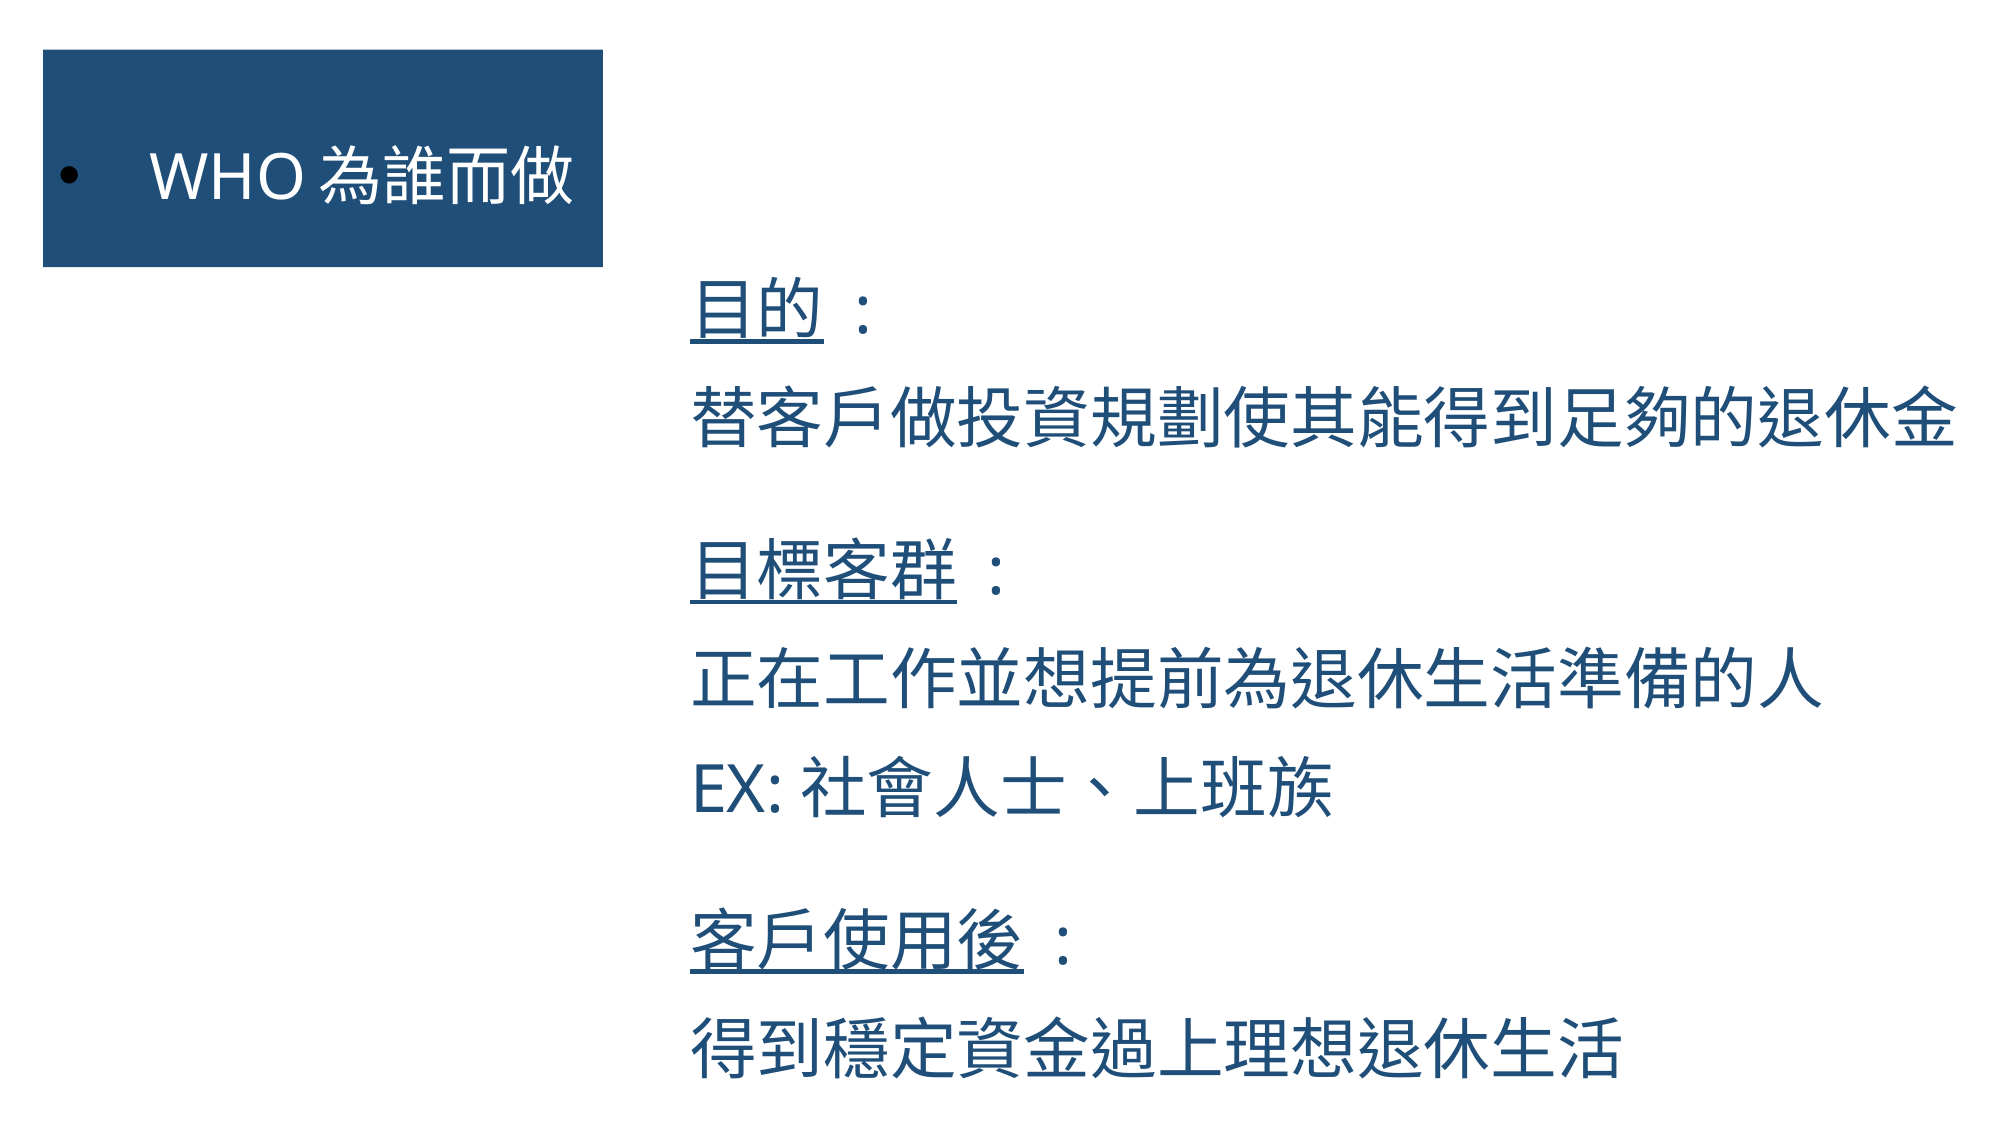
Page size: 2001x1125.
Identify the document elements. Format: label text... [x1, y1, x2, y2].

text_box WHO為誰而做 [43, 49, 603, 268]
list 目的 : 替客戶做投資規劃使其能得到足夠的退休金 目標客群 : 正在工作並想提前為退休生活準備的人 EX:社會人士、上班族 客戶使用後 : 得到穩定資金過上理想退休生活 [675, 251, 1983, 1125]
